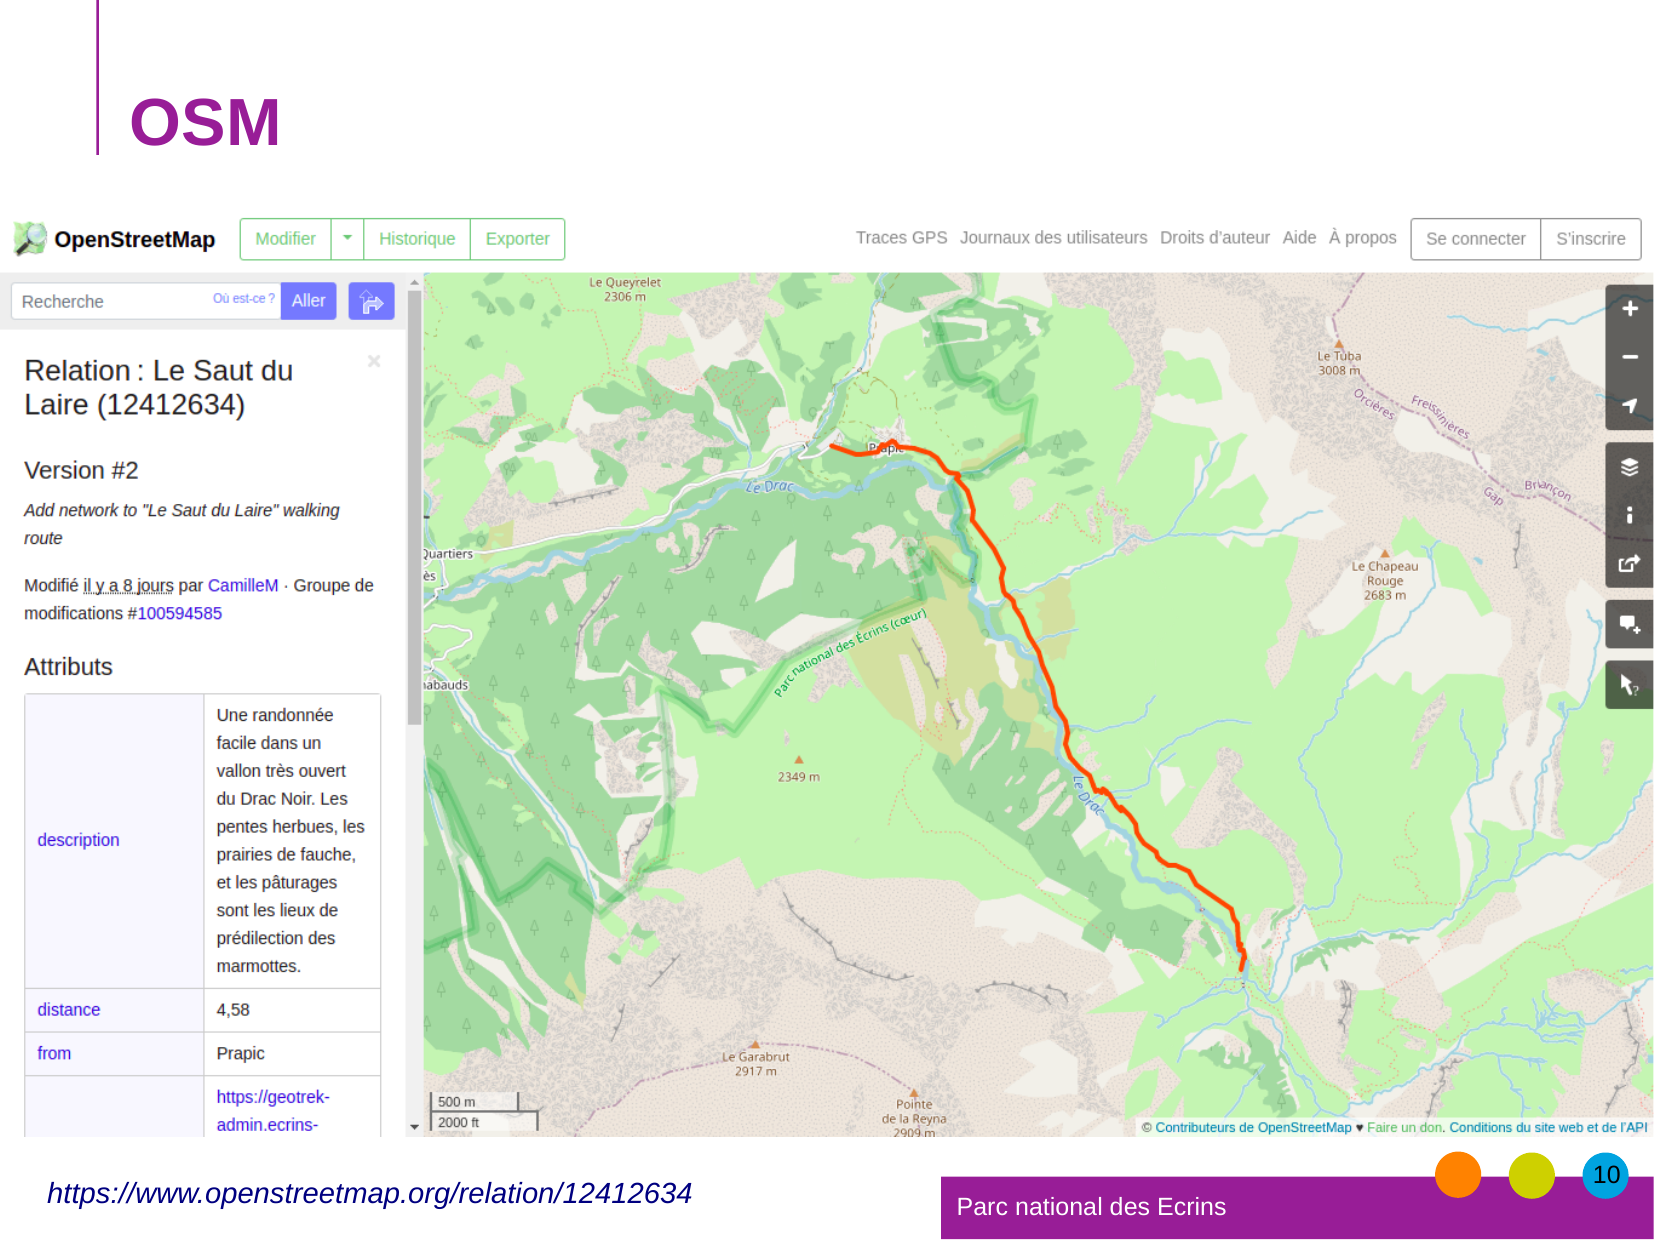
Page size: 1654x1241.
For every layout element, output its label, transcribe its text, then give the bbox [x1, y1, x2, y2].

title OSM [129, 11, 1619, 160]
text_box https://www.openstreetmap.org/relation/12412634 [32, 1169, 734, 1217]
picture [0, 206, 1654, 1137]
